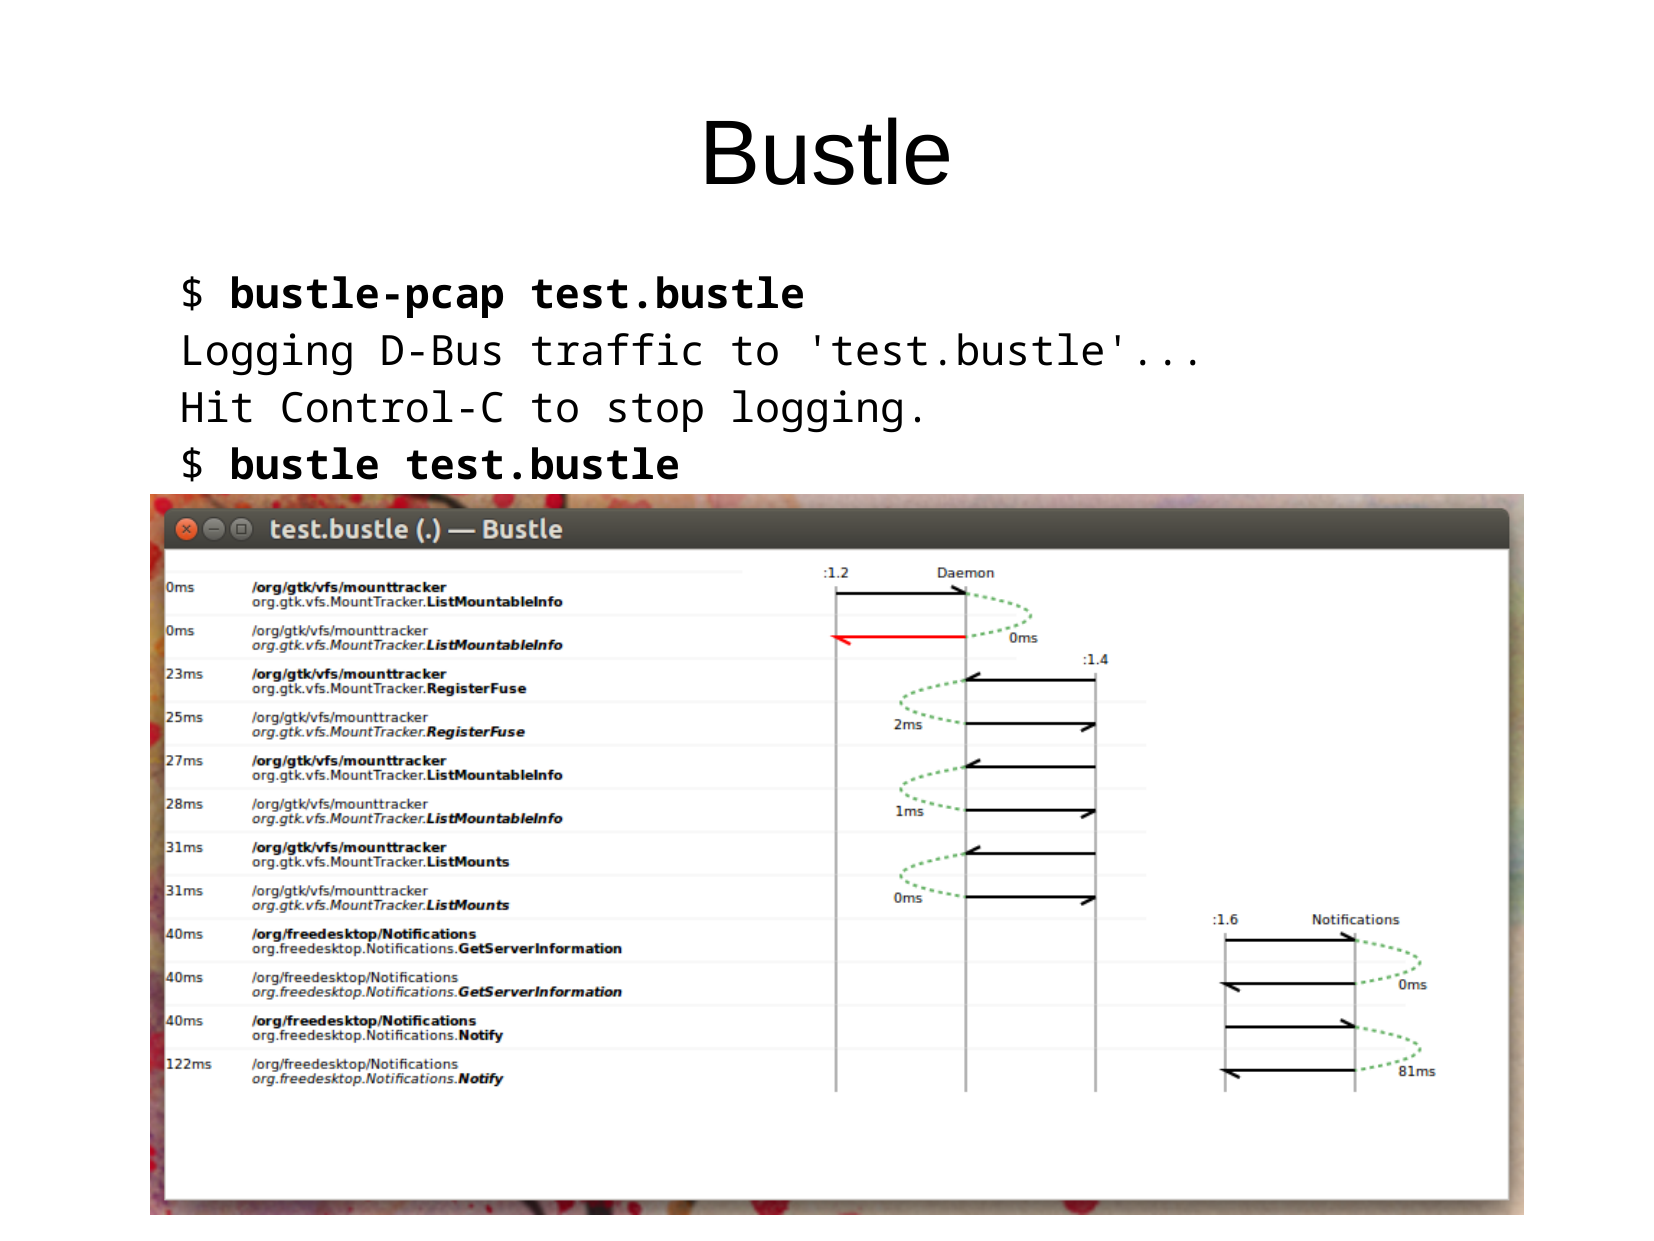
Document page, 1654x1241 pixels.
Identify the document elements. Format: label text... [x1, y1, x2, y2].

title Bustle [82, 49, 1571, 257]
picture [150, 494, 1524, 1215]
text_box $ bustle-pcap test.bustle Logging D-Bus traffic to 'test.bustle'... Hit Control-C to stop logging. $ bustle test.bustle [165, 256, 1531, 440]
